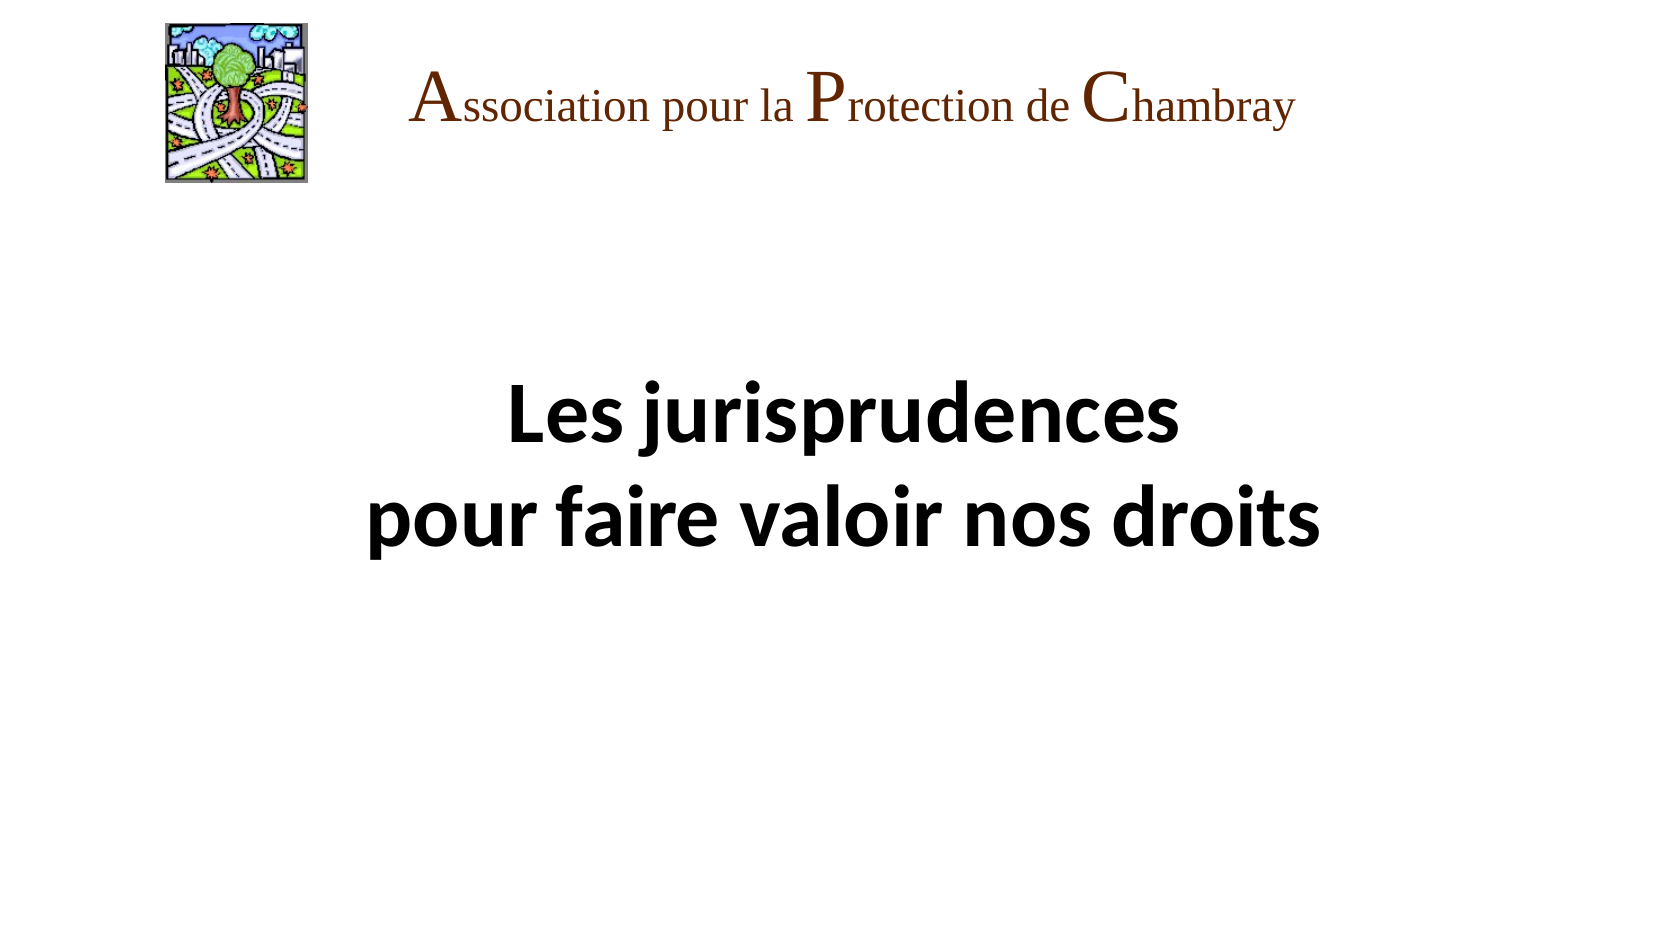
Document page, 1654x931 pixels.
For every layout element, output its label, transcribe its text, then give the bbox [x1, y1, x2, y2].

picture [165, 23, 308, 183]
picture [201, 307, 1488, 622]
text_box Association pour la Protection de Chambray [393, 47, 1418, 146]
